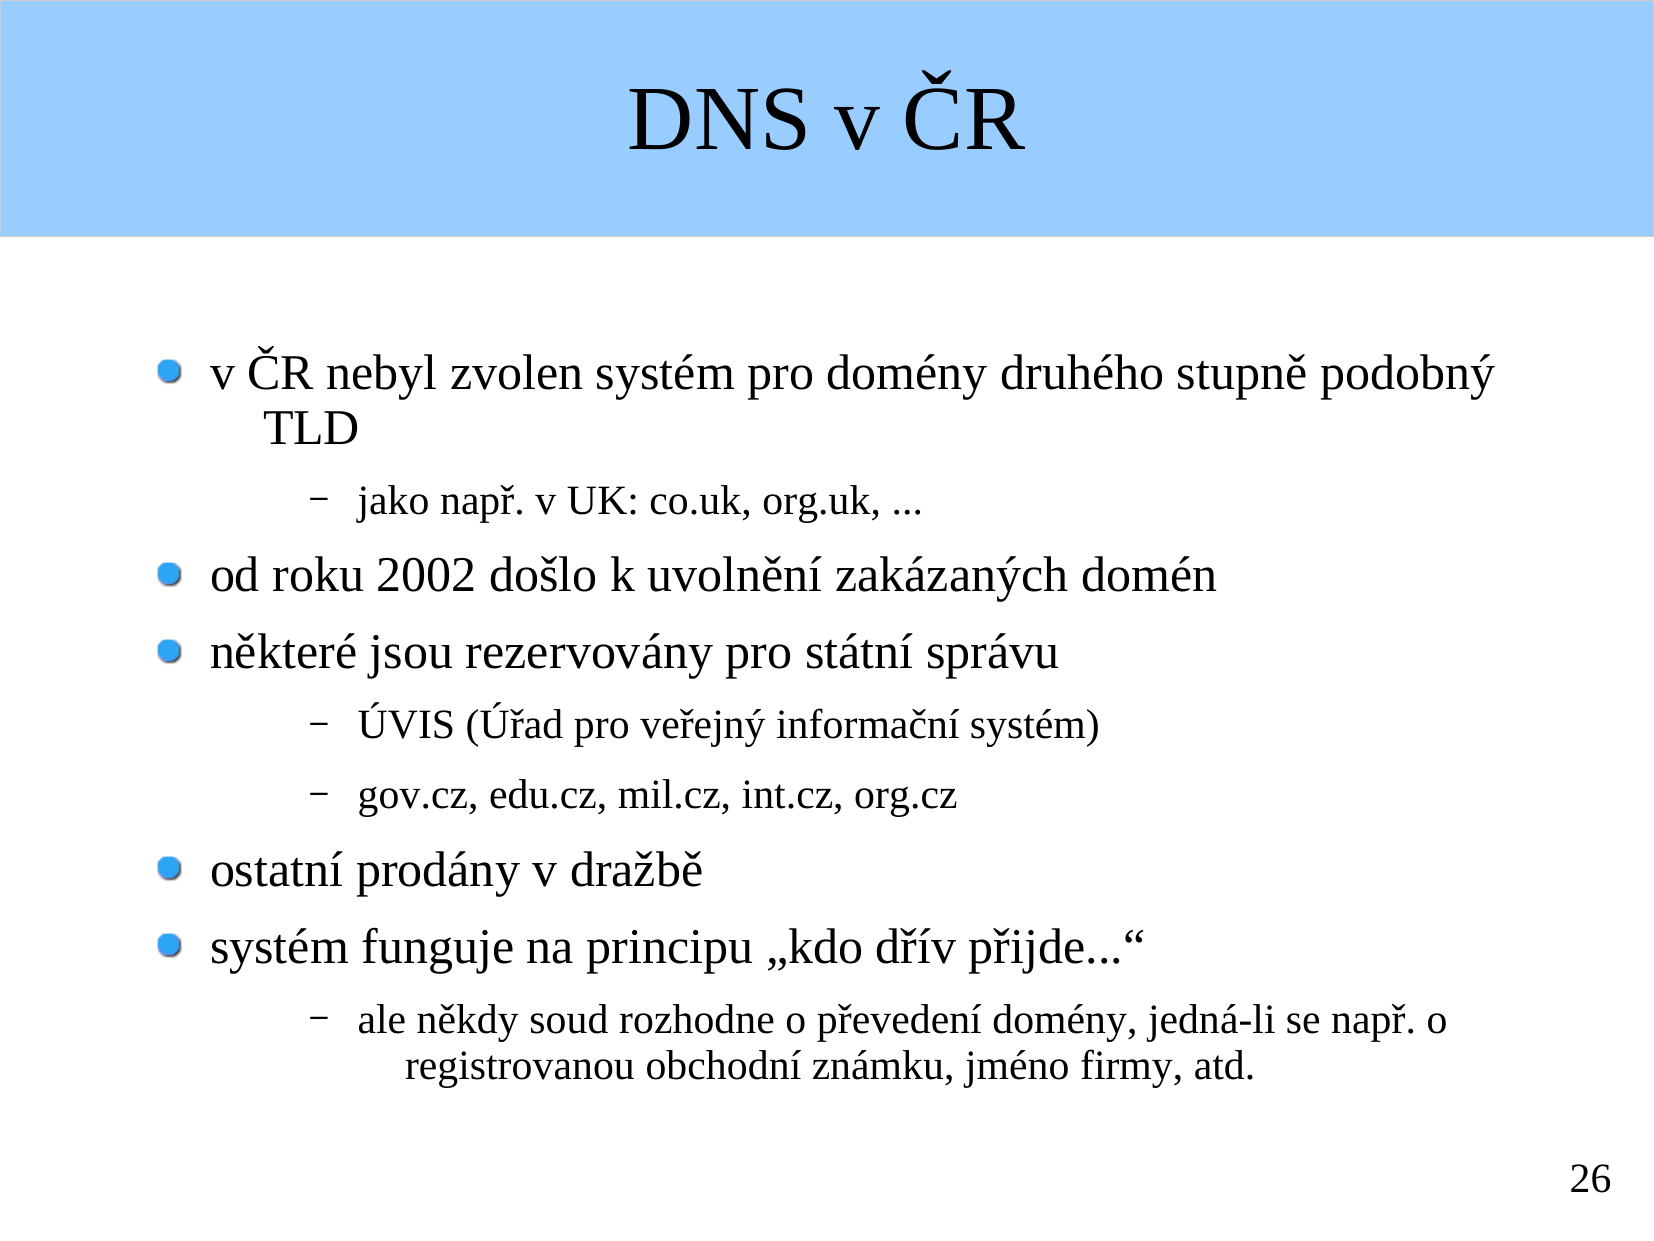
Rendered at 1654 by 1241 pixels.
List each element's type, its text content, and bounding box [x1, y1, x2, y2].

list v ČR nebyl zvolen systém pro domény druhého stupně podobný TLD jako např. v UK: co.uk, org.uk, ... od roku 2002 došlo k uvolnění zakázaných domén některé jsou rezervovány pro státní správu ÚVIS (Úřad pro veřejný informační systém) gov.cz, edu.cz, mil.cz, int.cz, org.cz ostatní prodány v dražbě systém funguje na principu „kdo dřív přijde...“ ale někdy soud rozhodne o převedení domény, jedná-li se např. o registrovanou obchodní známku, jméno firmy, atd. [121, 344, 1534, 1226]
title DNS v ČR [0, 0, 1654, 237]
